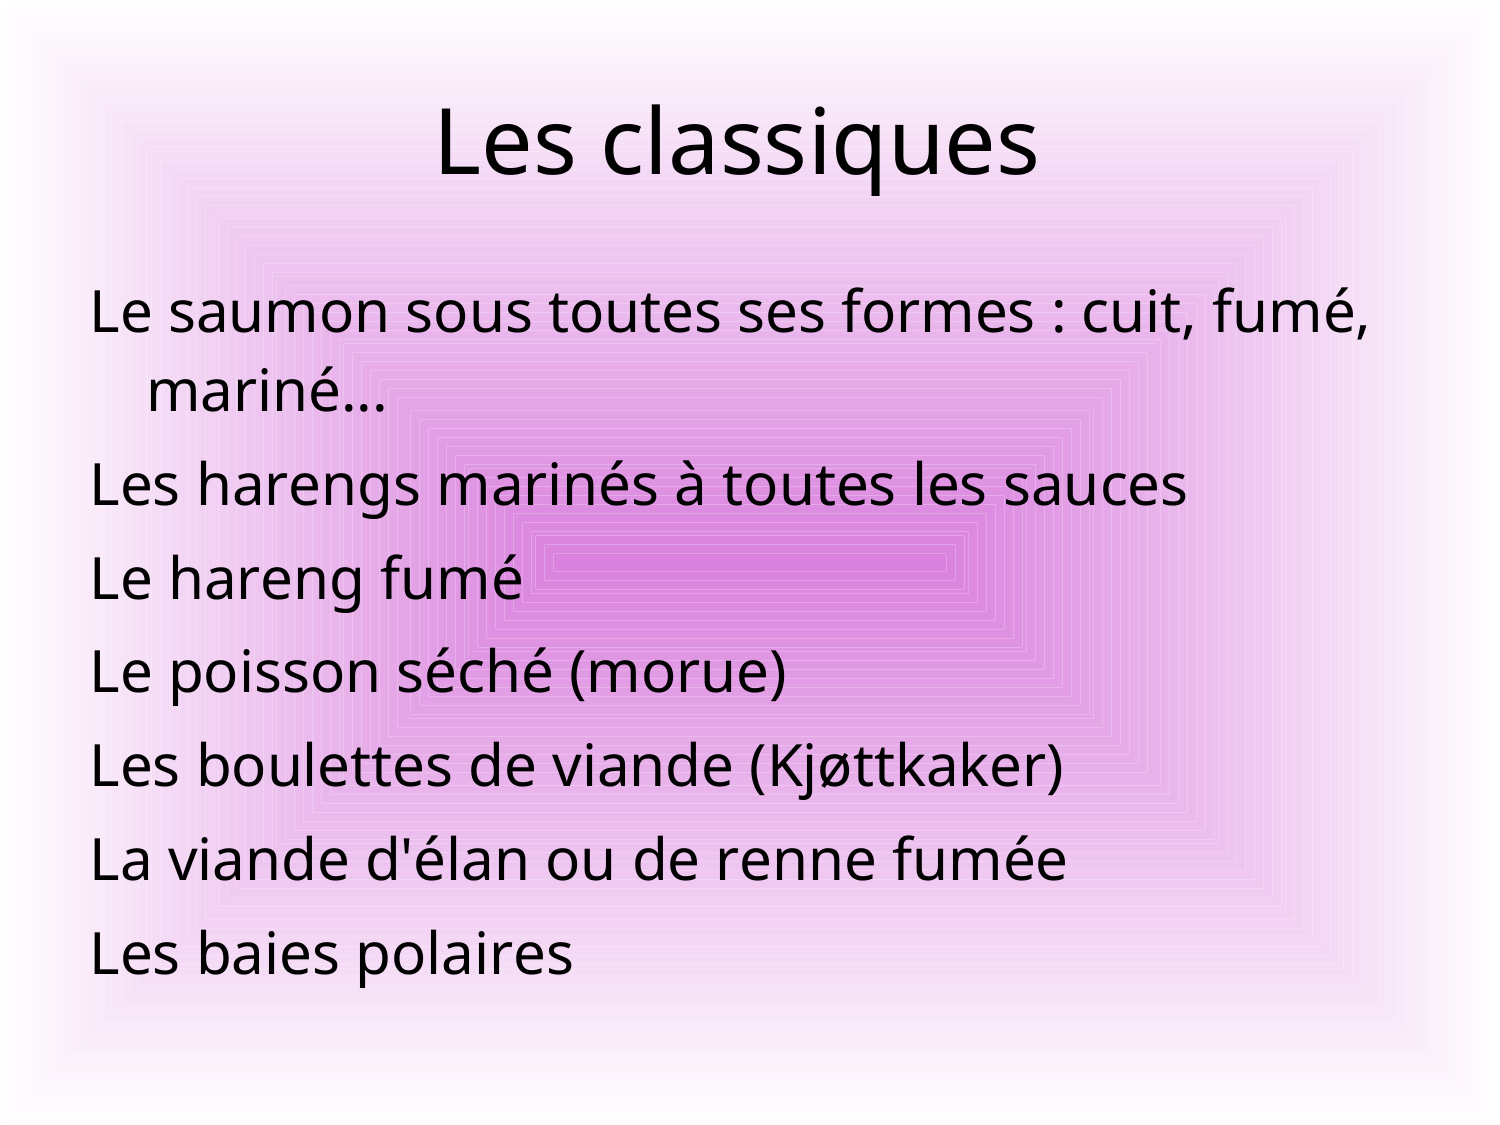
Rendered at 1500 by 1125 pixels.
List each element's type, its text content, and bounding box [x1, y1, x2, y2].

list Le saumon sous toutes ses formes : cuit, fumé, mariné... Les harengs marinés à toutes les sauces Le hareng fumé Le poisson séché (morue) Les boulettes de viande (Kjøttkaker) La viande d'élan ou de renne fumée Les baies polaires [75, 262, 1426, 1006]
title Les classiques [75, 45, 1426, 233]
